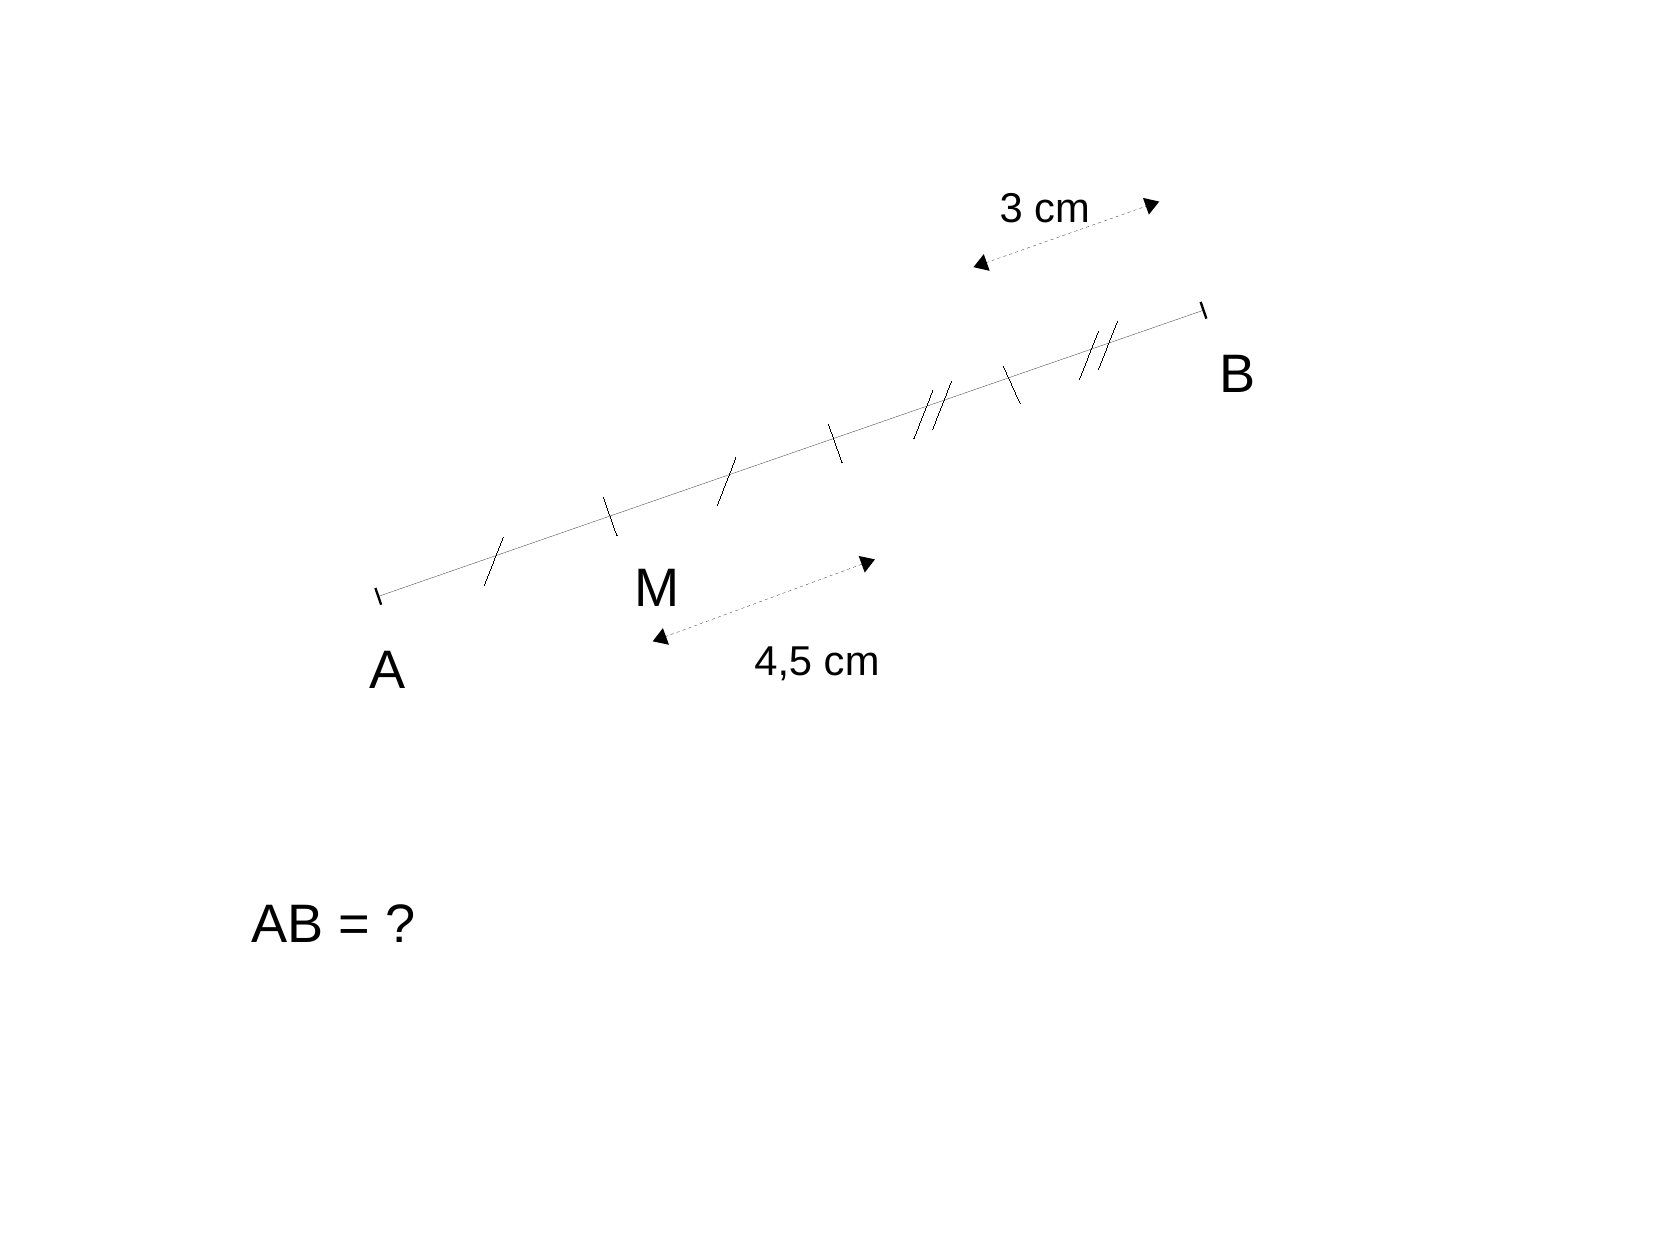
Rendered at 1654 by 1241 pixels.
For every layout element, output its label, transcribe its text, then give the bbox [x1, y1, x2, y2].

text_box M [619, 549, 718, 691]
text_box AB = ? [236, 885, 975, 962]
text_box 3 cm [973, 177, 1207, 282]
text_box 4,5 cm [739, 630, 973, 736]
text_box A [354, 631, 453, 773]
text_box B [1204, 336, 1303, 477]
